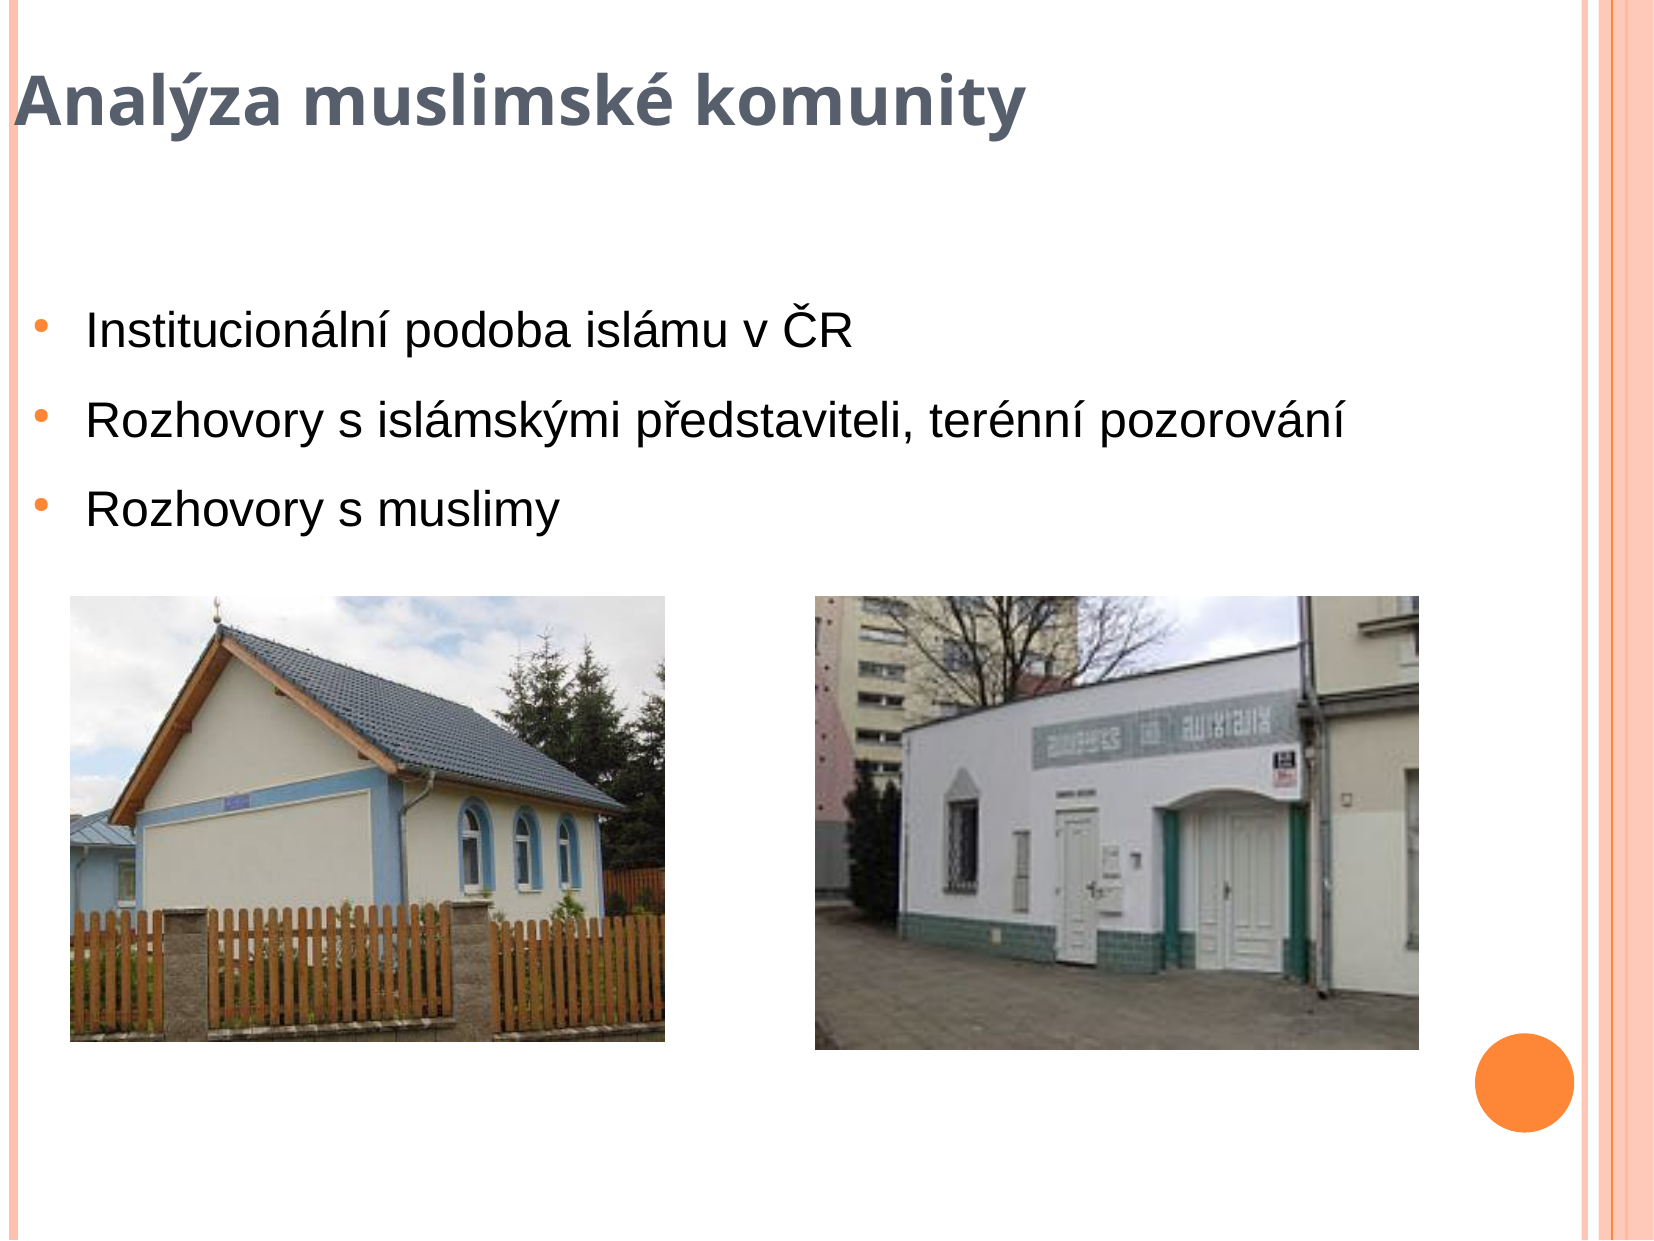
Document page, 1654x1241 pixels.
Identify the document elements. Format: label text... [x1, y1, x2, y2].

list Institucionální podoba islámu v ČR Rozhovory s islámskými představiteli, terénní pozorování Rozhovory s muslimy [0, 290, 1489, 573]
title Analýza muslimské komunity [0, 49, 1489, 257]
picture [70, 596, 665, 1042]
picture [815, 596, 1419, 1050]
